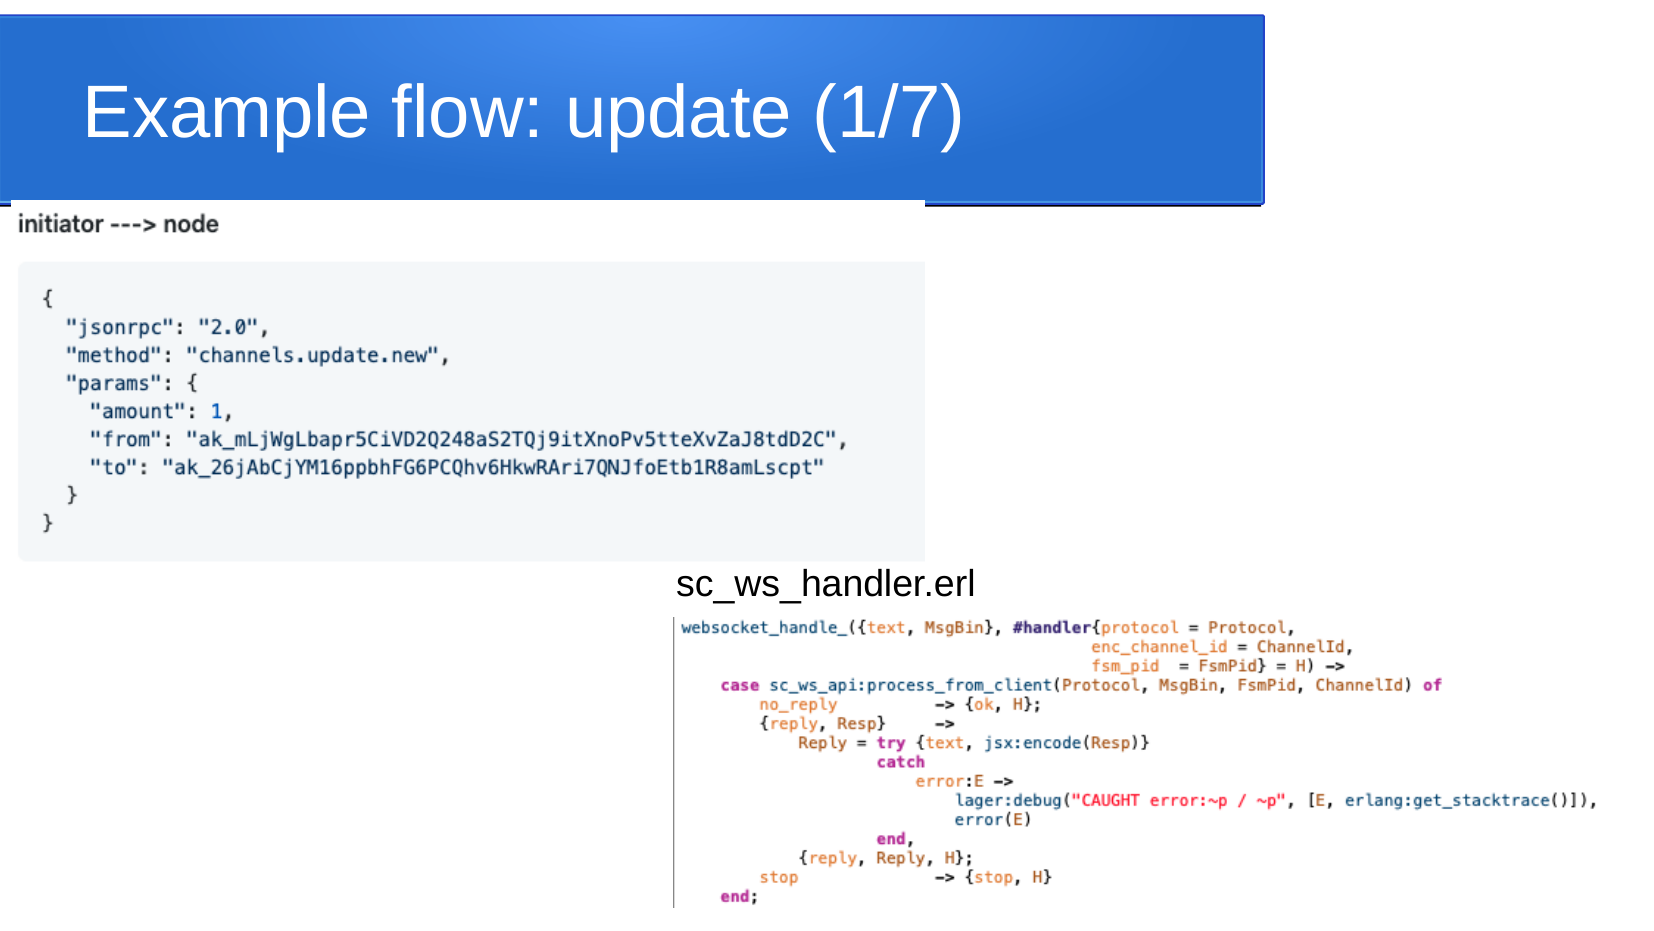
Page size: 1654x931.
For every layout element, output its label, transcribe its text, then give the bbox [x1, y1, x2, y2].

title Example flow: update (1/7) [82, 35, 1235, 189]
picture [11, 200, 925, 569]
text_box sc_ws_handler.erl [661, 555, 1052, 612]
picture [673, 617, 1607, 908]
